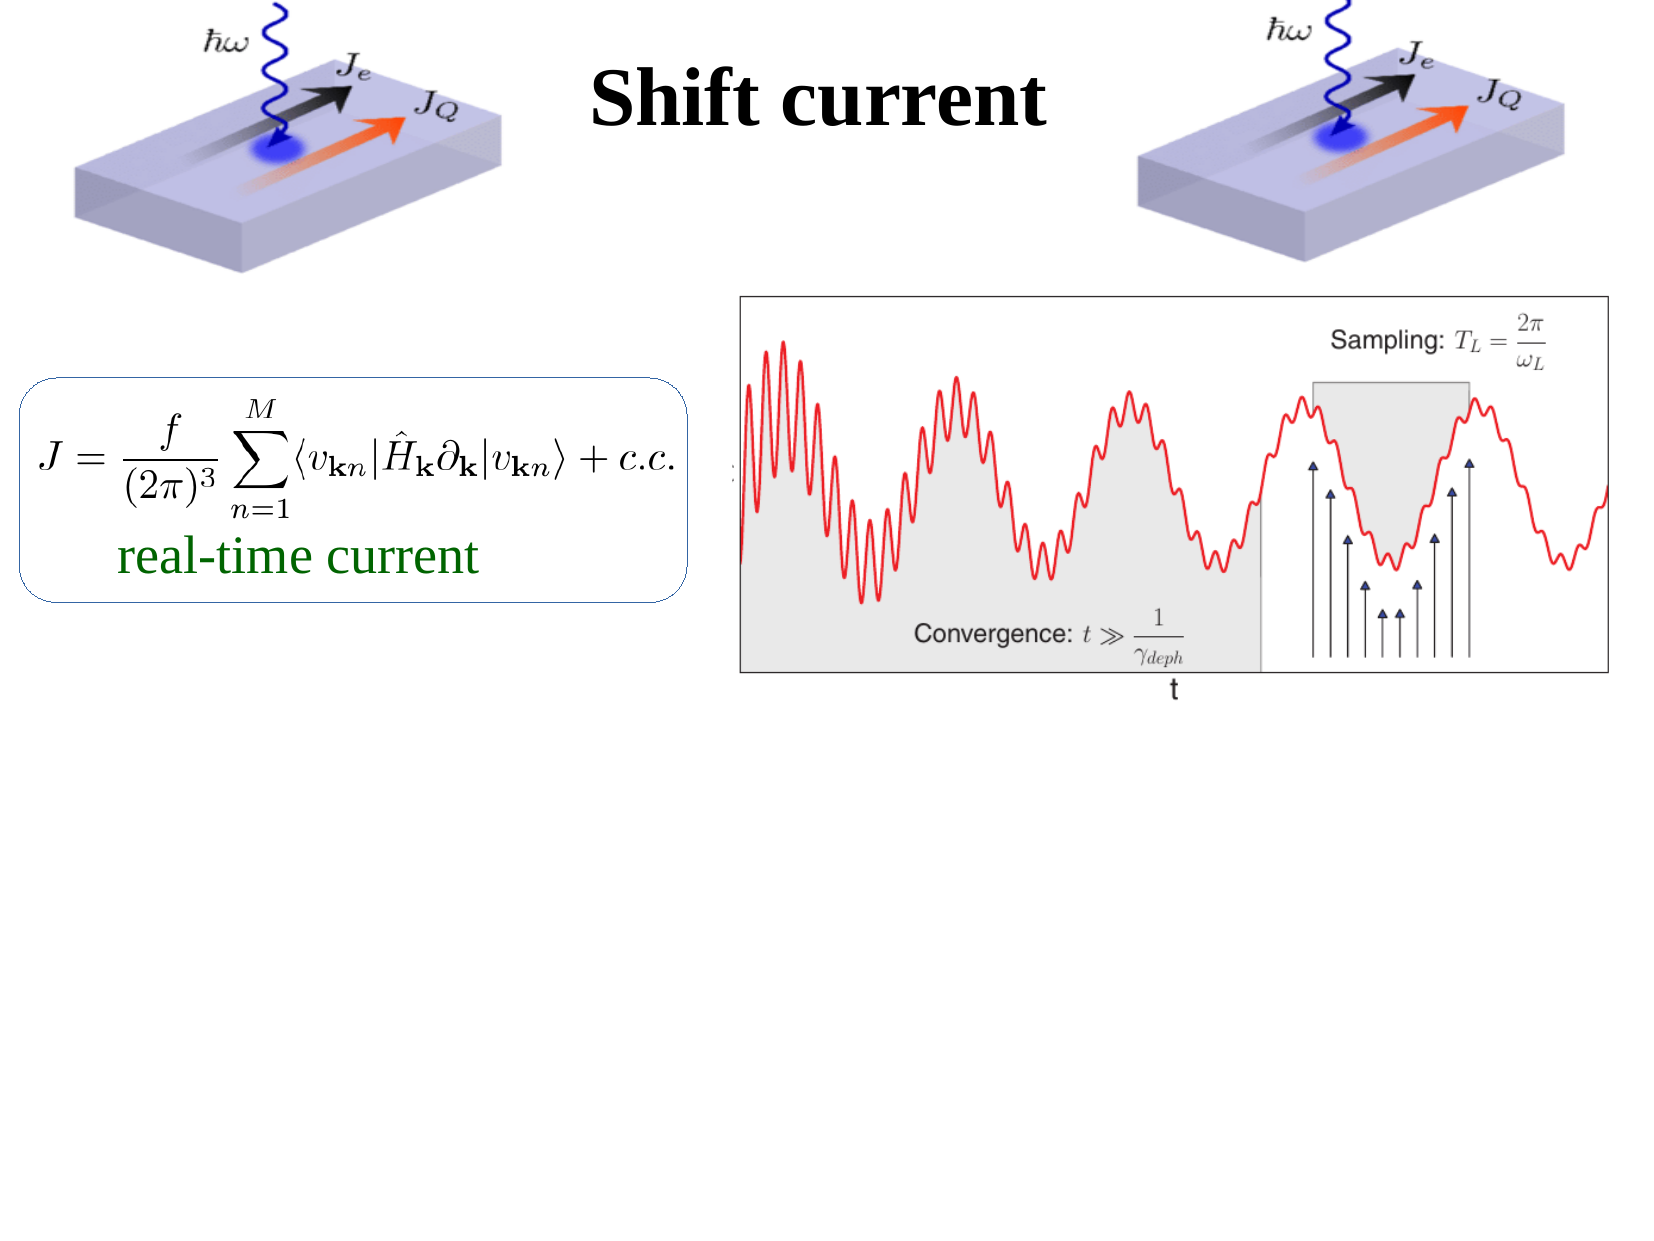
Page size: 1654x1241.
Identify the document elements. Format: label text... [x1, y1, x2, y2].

picture [732, 0, 1634, 721]
title real-time current [19, 501, 579, 609]
picture [35, 0, 544, 319]
title Shift current [544, 0, 1098, 195]
picture [20, 383, 703, 538]
